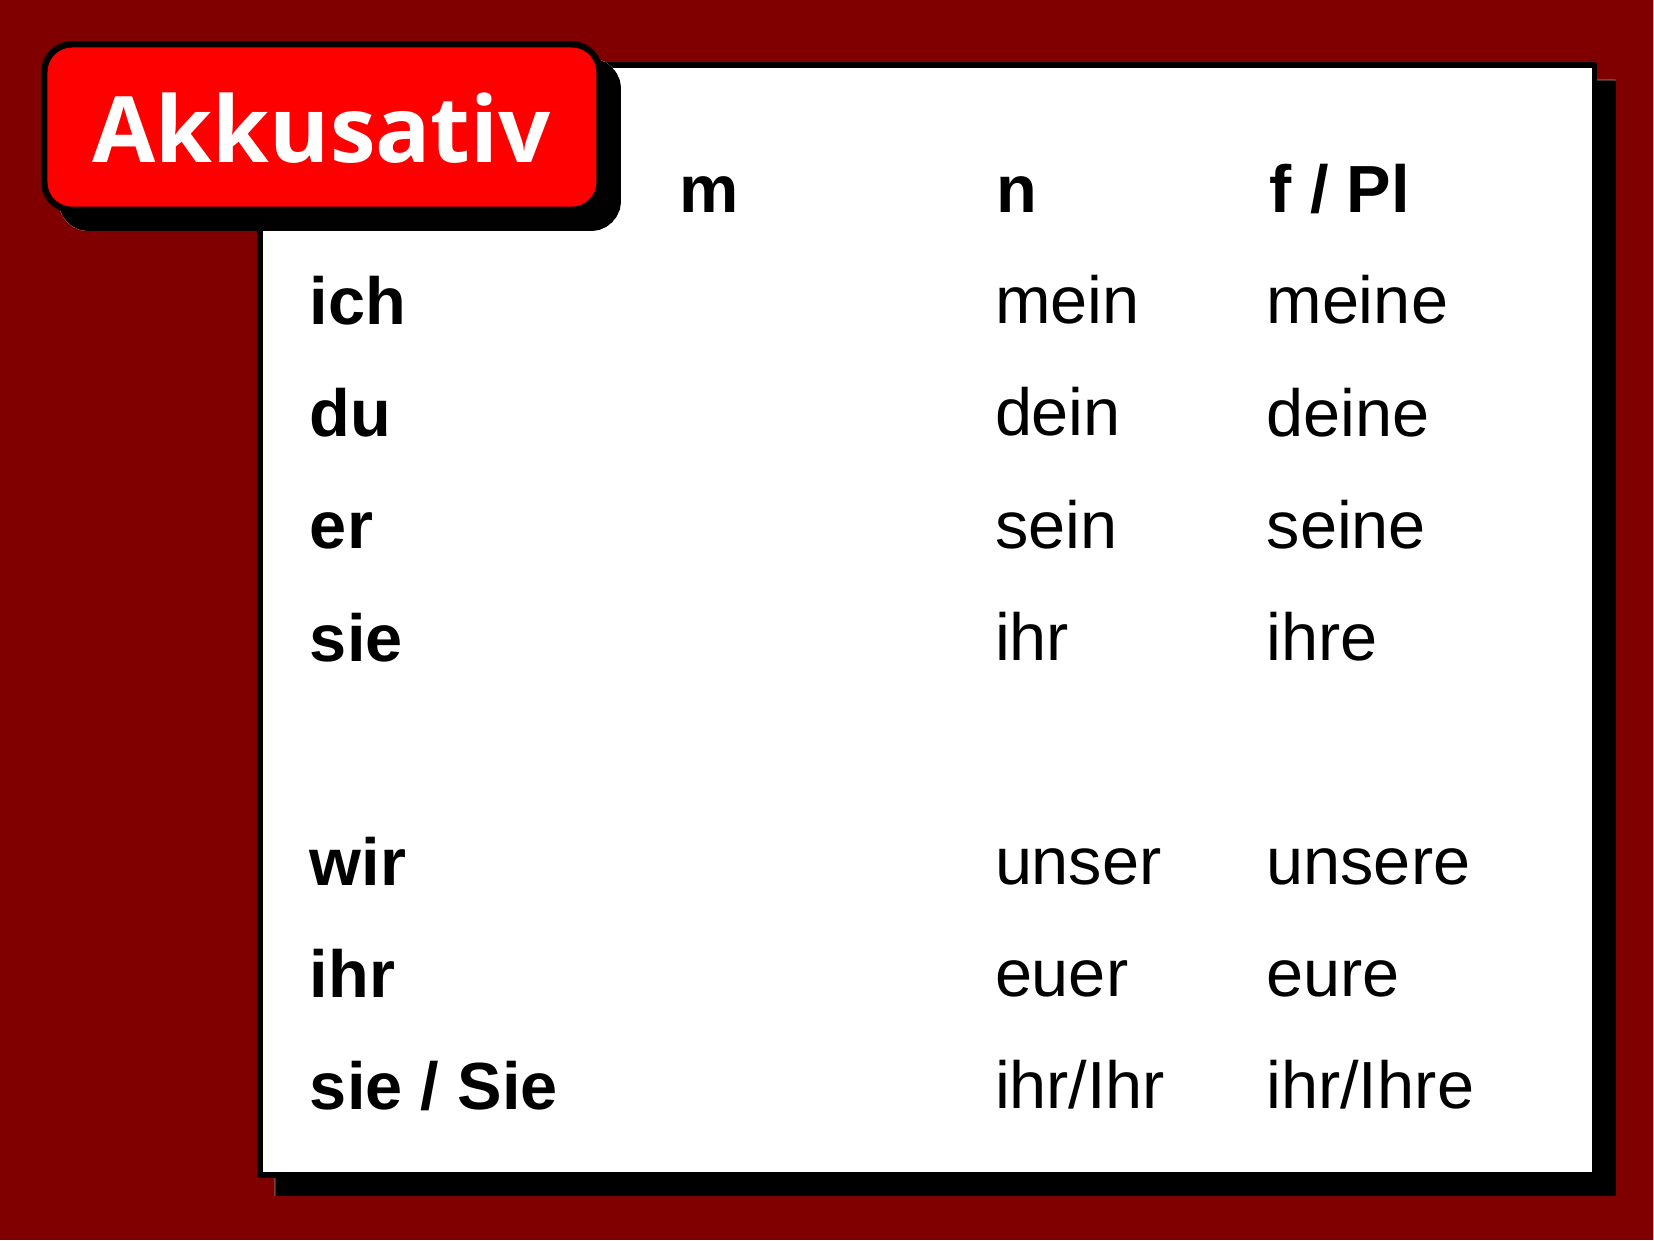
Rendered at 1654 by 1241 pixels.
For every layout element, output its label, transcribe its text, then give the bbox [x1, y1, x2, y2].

text_box meine deine seine ihre unsere eure ihr/Ihre [1251, 218, 1524, 1131]
text_box Akkusativ [44, 44, 600, 210]
text_box mein dein sein ihr unser euer ihr/Ihr [980, 218, 1251, 1131]
text_box [259, 64, 1595, 1176]
text_box m n f / Pl ich du er sie wir ihr sie / Sie [295, 107, 1548, 1158]
